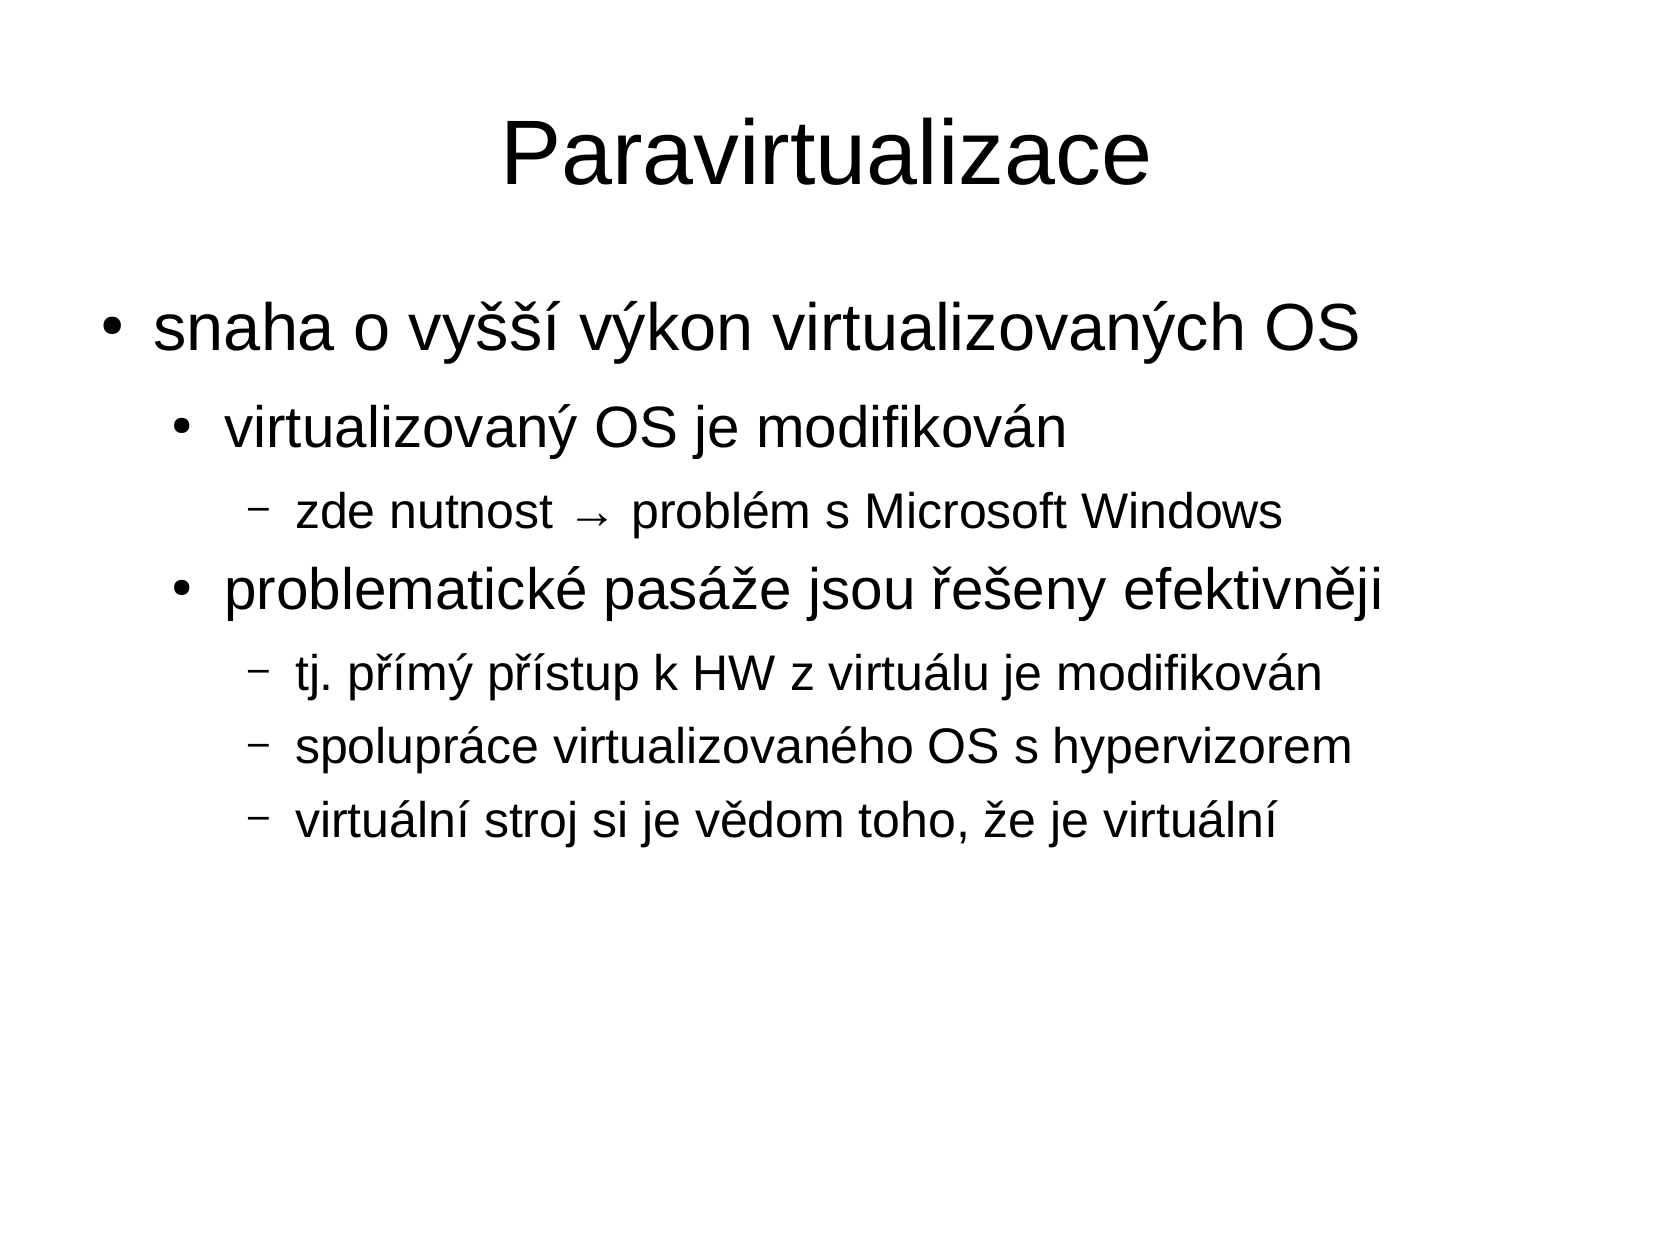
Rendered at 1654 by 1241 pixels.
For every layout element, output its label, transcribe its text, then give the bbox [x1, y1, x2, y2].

title Paravirtualizace [82, 49, 1571, 257]
list snaha o vyšší výkon virtualizovaných OS virtualizovaný OS je modifikován zde nutnost → problém s Microsoft Windows problematické pasáže jsou řešeny efektivněji tj. přímý přístup k HW z virtuálu je modifikován spolupráce virtualizovaného OS s hypervizorem virtuální stroj si je vědom toho, že je virtuální [82, 290, 1571, 1010]
